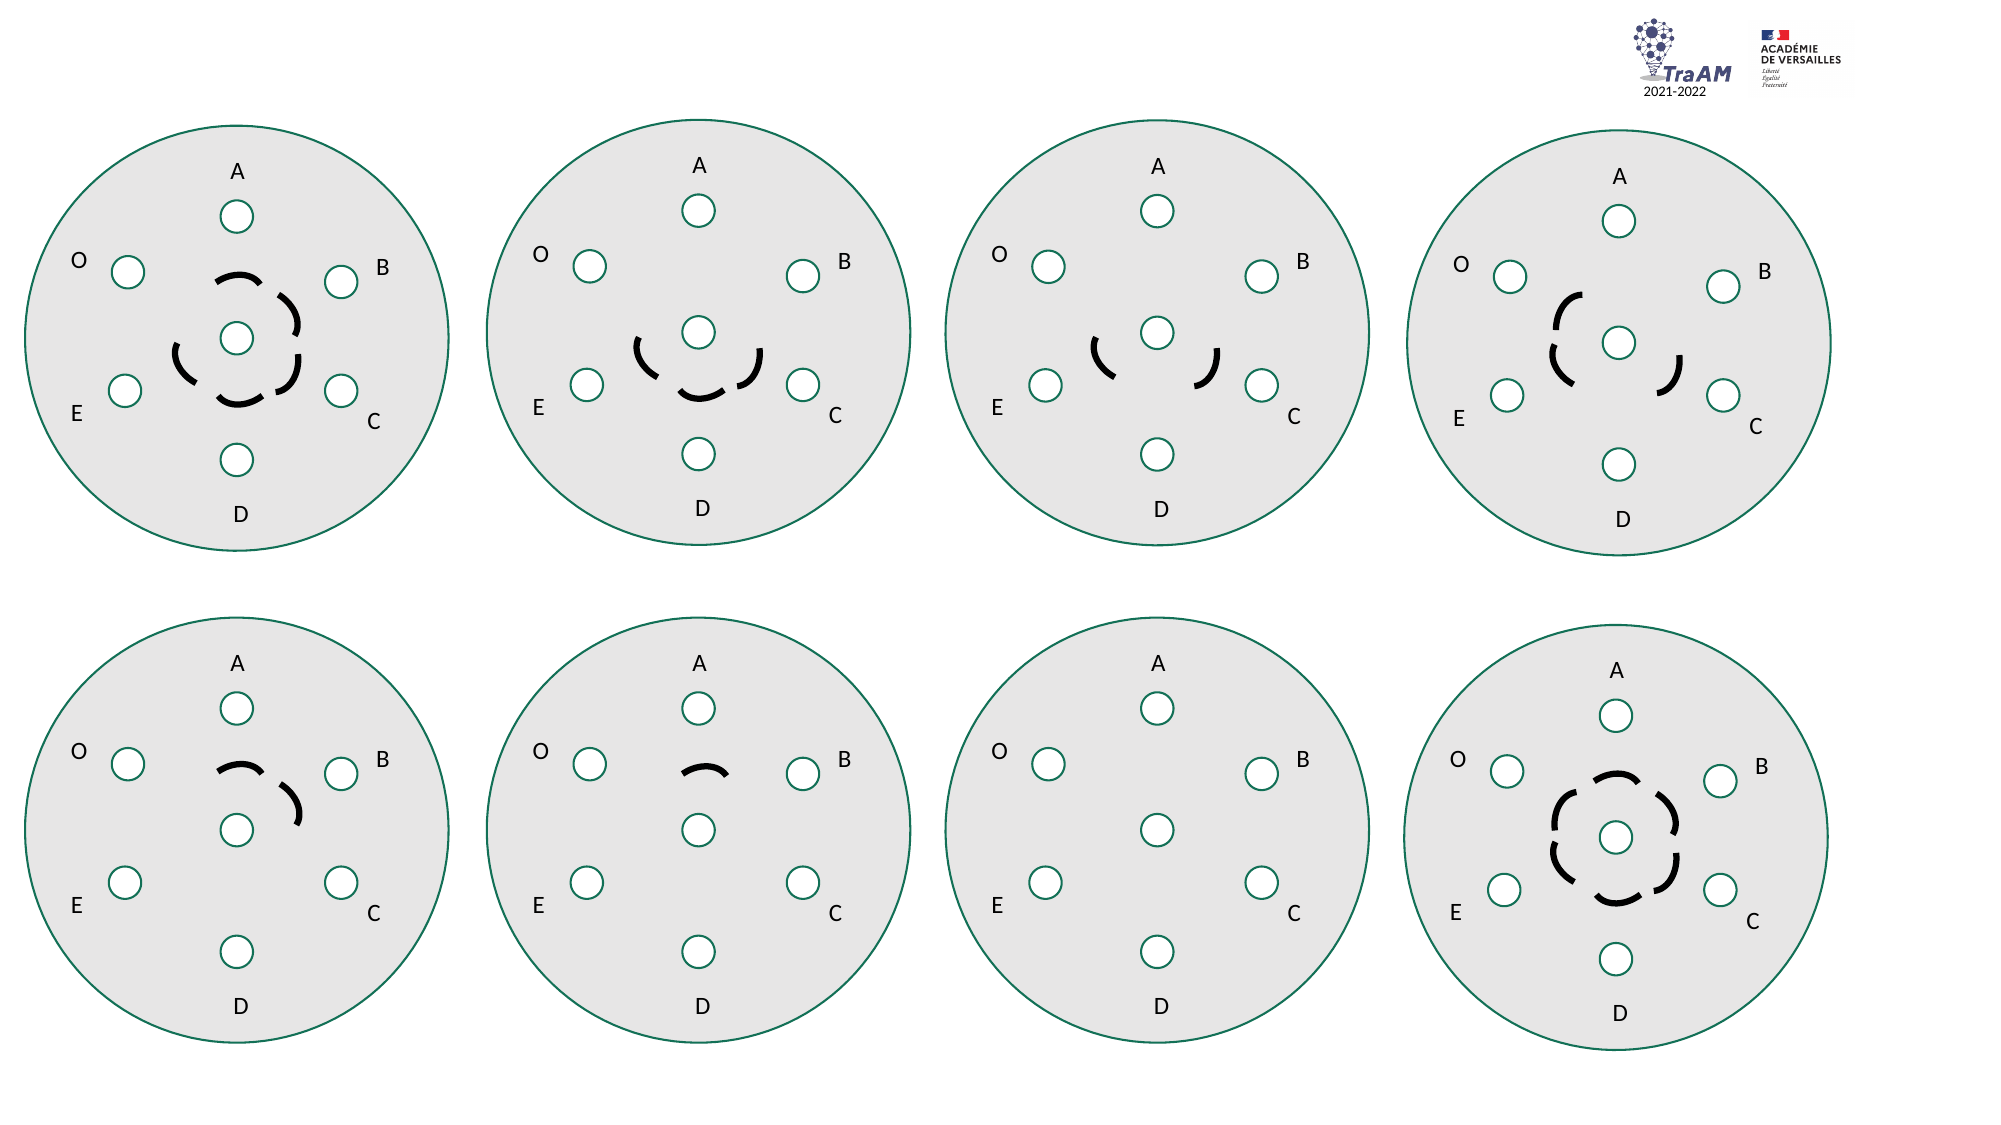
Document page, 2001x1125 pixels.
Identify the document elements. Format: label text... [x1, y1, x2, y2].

text_box E [517, 382, 561, 430]
text_box A [1135, 638, 1179, 686]
text_box O [517, 727, 561, 774]
text_box O [1438, 240, 1481, 287]
text_box B [1281, 237, 1325, 284]
text_box D [1597, 989, 1641, 1036]
text_box C [1734, 402, 1778, 449]
text_box D [218, 982, 262, 1029]
text_box [945, 617, 1370, 1043]
text_box O [55, 727, 99, 774]
text_box [25, 125, 449, 551]
text_box [1404, 624, 1828, 1051]
text_box [945, 120, 1370, 546]
text_box B [361, 734, 404, 781]
text_box B [1743, 247, 1786, 294]
text_box O [517, 229, 561, 277]
text_box D [218, 490, 262, 537]
text_box C [814, 391, 857, 438]
text_box B [1740, 741, 1783, 789]
text_box C [352, 397, 395, 444]
text_box B [361, 242, 404, 289]
text_box D [1138, 982, 1182, 1029]
text_box B [822, 734, 866, 781]
text_box O [55, 235, 99, 282]
text_box O [1435, 734, 1478, 782]
text_box C [814, 889, 857, 936]
text_box E [1435, 888, 1478, 935]
text_box A [215, 147, 259, 194]
text_box [25, 617, 449, 1043]
text_box C [1731, 896, 1775, 943]
text_box B [1281, 734, 1325, 781]
text_box C [1272, 392, 1316, 439]
text_box D [680, 982, 723, 1029]
text_box [486, 119, 911, 545]
text_box [486, 617, 911, 1043]
text_box O [976, 230, 1020, 277]
text_box A [677, 141, 720, 188]
text_box D [680, 484, 723, 531]
text_box [1407, 130, 1831, 556]
text_box A [1135, 141, 1179, 188]
text_box D [1600, 494, 1644, 542]
text_box E [976, 383, 1020, 430]
text_box E [517, 880, 561, 928]
text_box E [1438, 393, 1481, 440]
text_box A [1597, 151, 1641, 198]
text_box E [55, 388, 99, 436]
text_box A [215, 638, 259, 686]
text_box O [976, 727, 1020, 774]
text_box E [976, 880, 1020, 928]
text_box B [822, 236, 866, 284]
text_box A [677, 638, 720, 686]
text_box C [352, 889, 395, 936]
text_box D [1138, 484, 1182, 532]
text_box A [1594, 646, 1638, 693]
text_box E [55, 880, 99, 928]
text_box C [1272, 889, 1316, 936]
